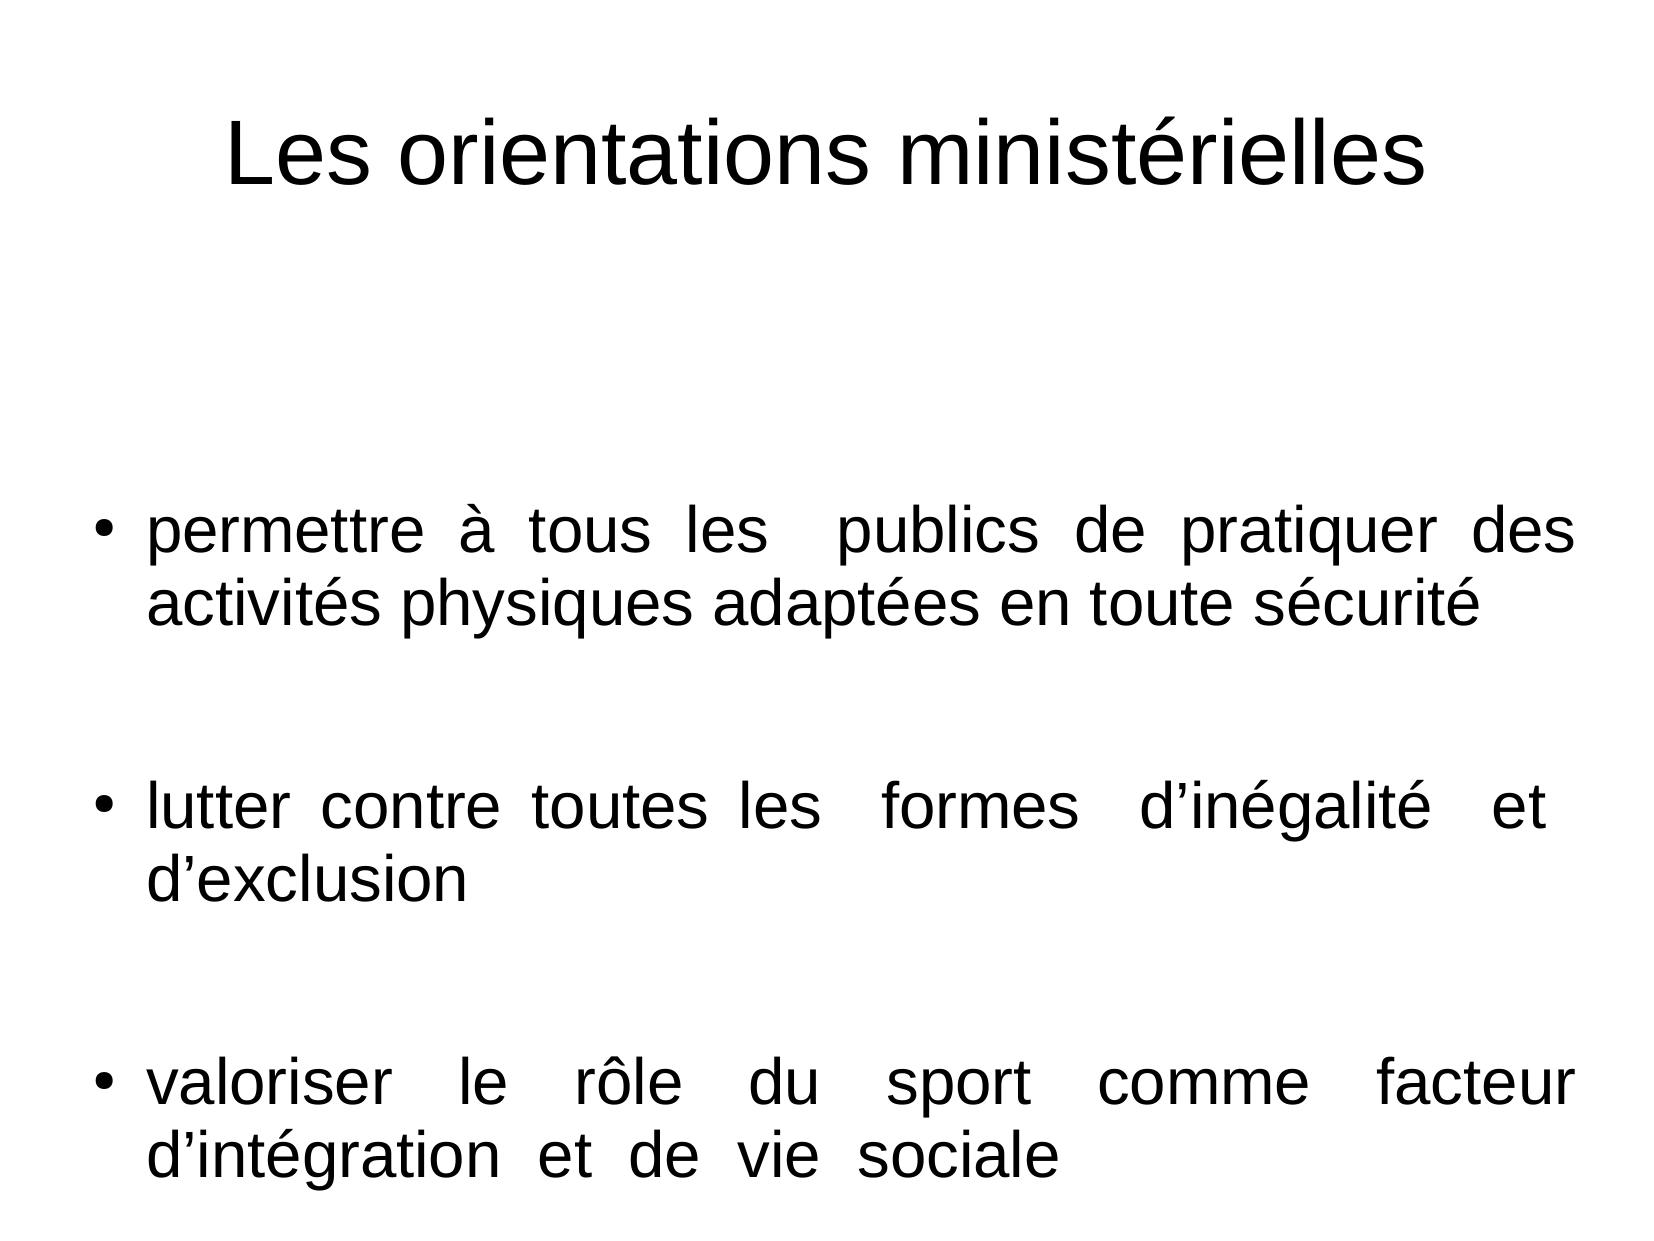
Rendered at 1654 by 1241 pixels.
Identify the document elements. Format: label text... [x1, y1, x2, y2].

list permettre à tous les publics de pratiquer des activités physiques adaptées en toute sécurité lutter contre toutes les formes d’inégalité et d’exclusion valoriser le rôle du sport comme facteur d’intégration et de vie sociale [76, 290, 1577, 1193]
title Les orientations ministérielles [0, 49, 1654, 257]
